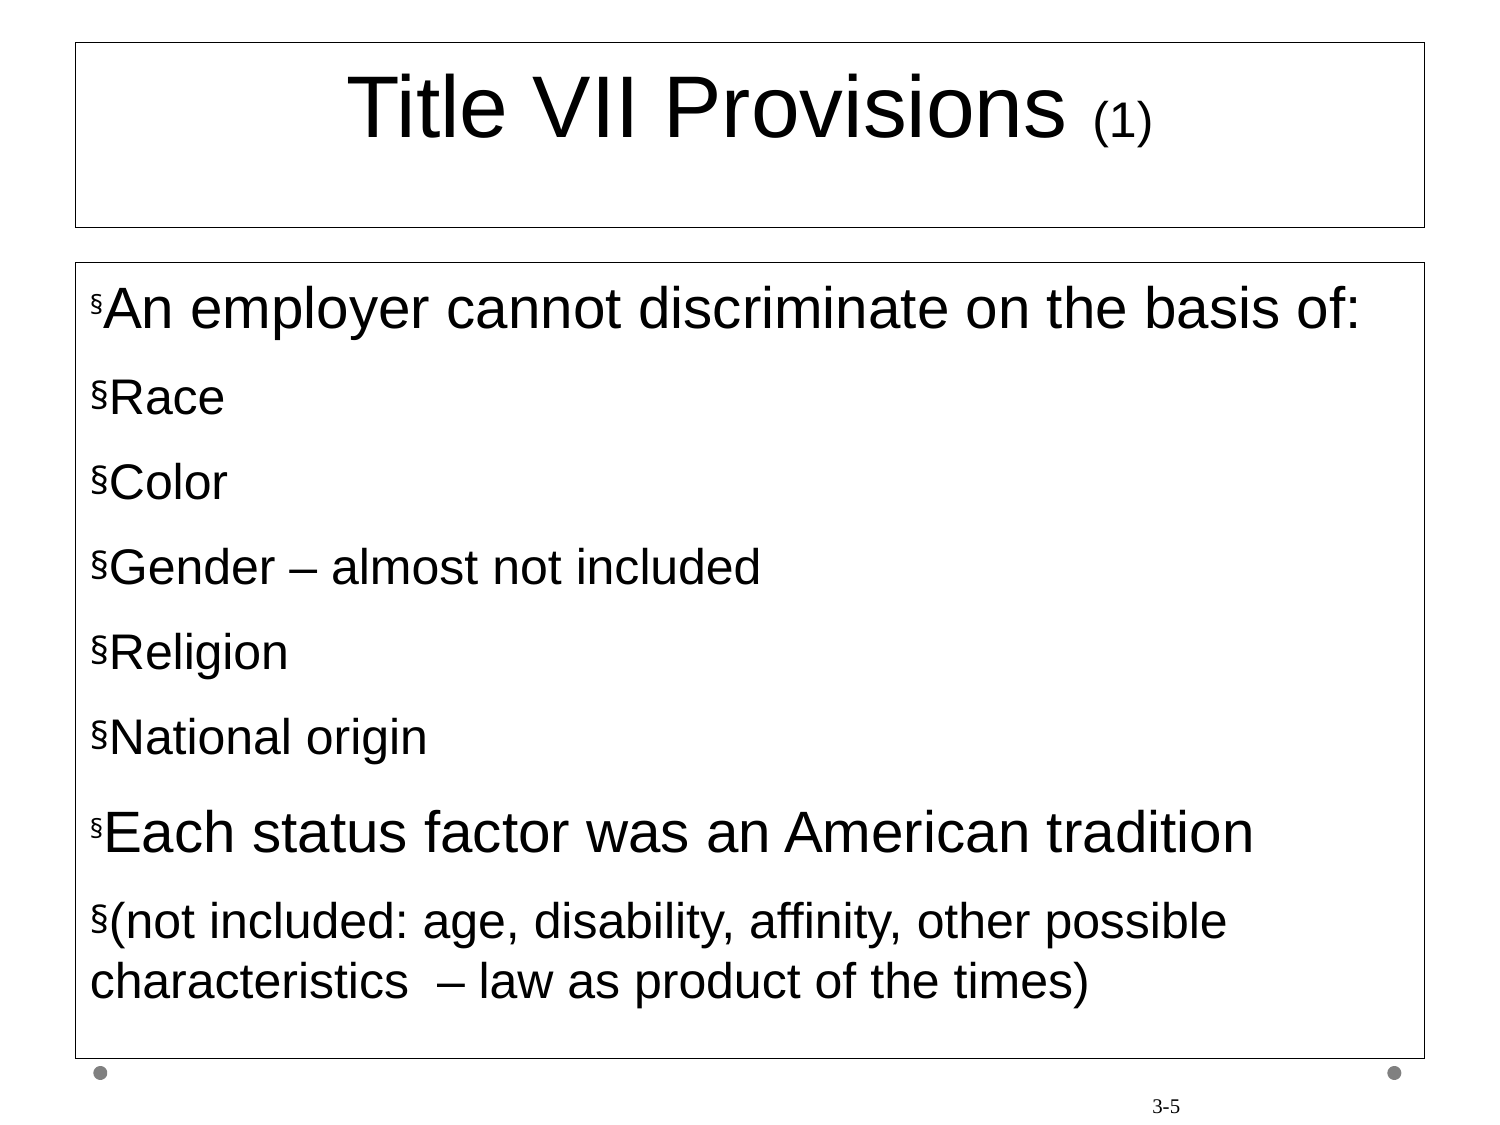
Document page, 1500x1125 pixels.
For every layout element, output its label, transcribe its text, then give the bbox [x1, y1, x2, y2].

title Title VII Provisions (1) [75, 42, 1425, 228]
list An employer cannot discriminate on the basis of: Race Color Gender – almost not included Religion National origin Each status factor was an American tradition (not included: age, disability, affinity, other possible characteristics – law as product of the times) [75, 262, 1425, 1059]
